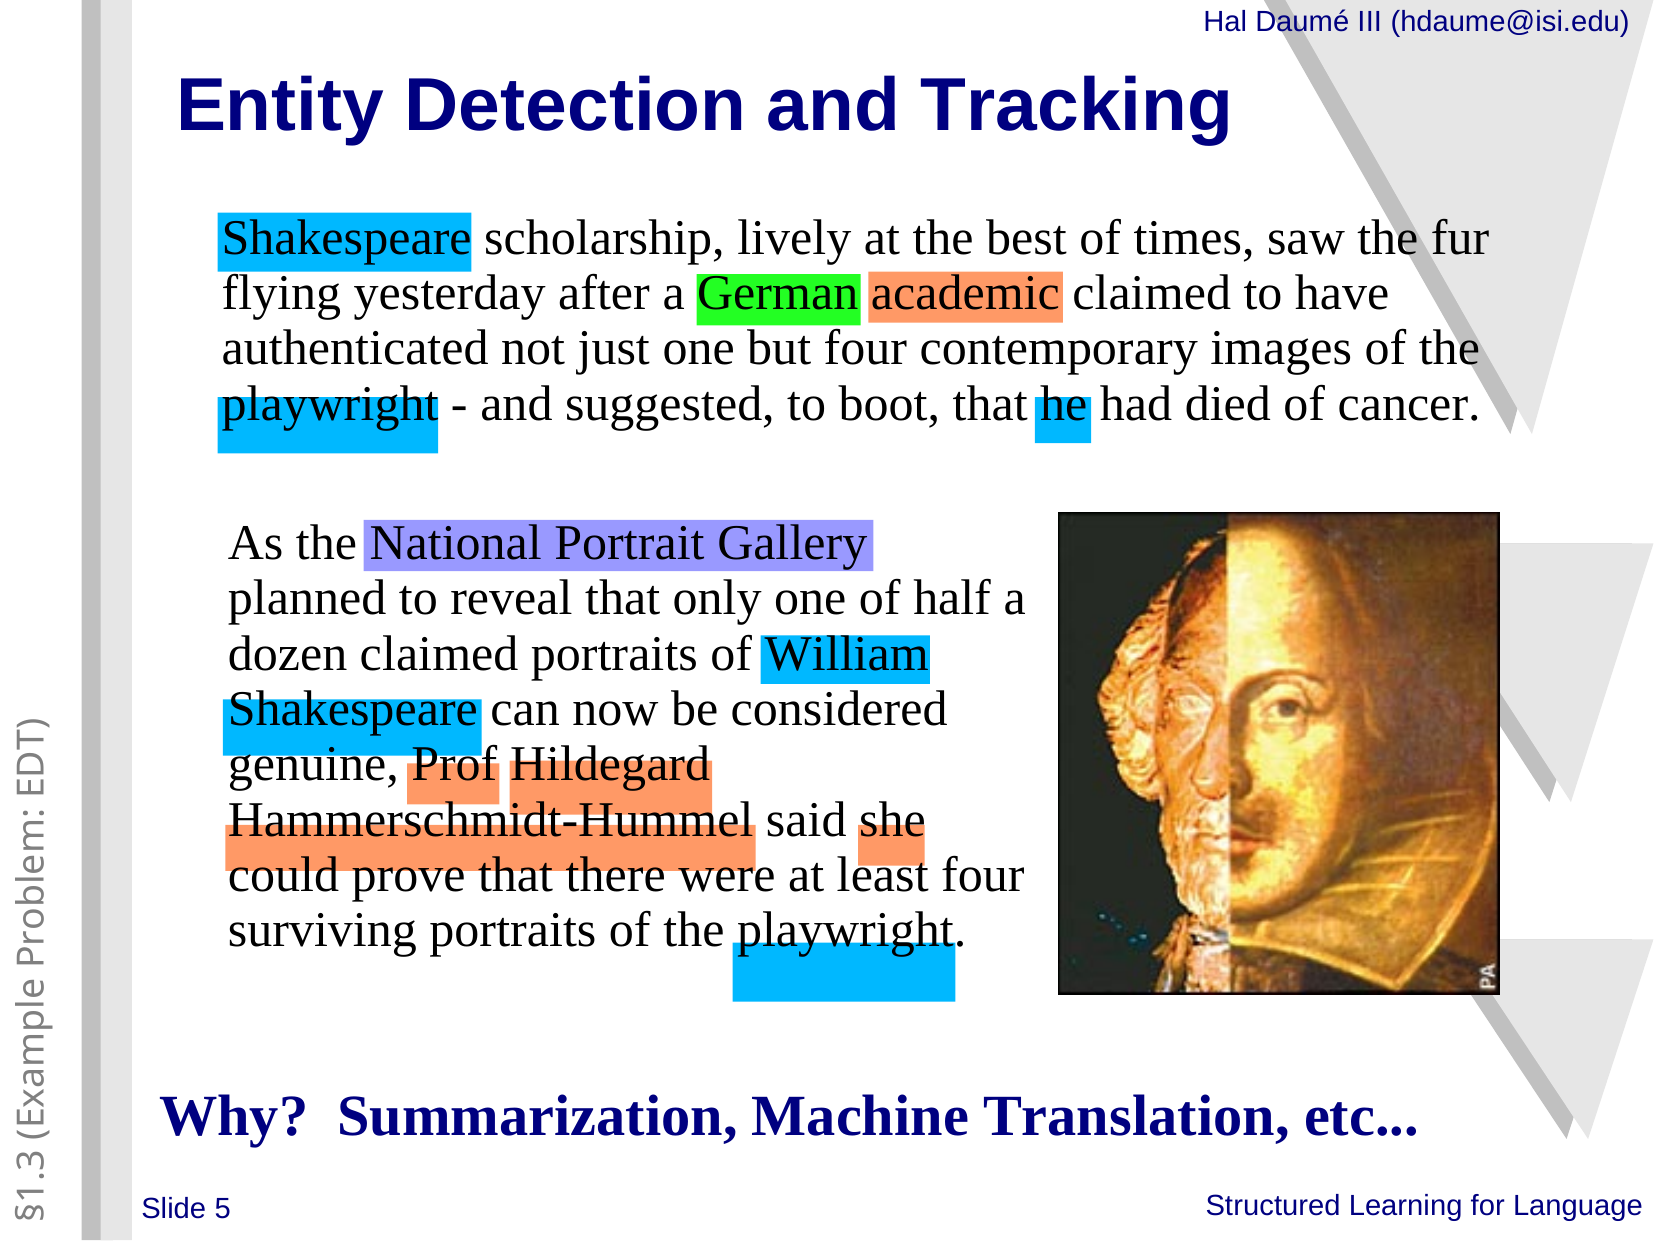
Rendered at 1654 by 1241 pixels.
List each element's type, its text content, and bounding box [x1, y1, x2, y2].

text_box [222, 699, 227, 756]
text_box §1.3 (Example Problem: EDT) [3, 722, 64, 1223]
text_box Why? Summarization, Machine Translation, etc... [156, 1080, 1423, 1163]
text_box [217, 397, 439, 454]
text_box [217, 212, 221, 272]
title Entity Detection and Tracking [176, 44, 1509, 166]
text_box As the National Portrait Gallery planned to reveal that only one of half a dozen claimed portraits of William Shakespeare can now be considered genuine, Prof Hildegard Hammerschmidt-Hummel said she could prove that there were at least four surviving portraits of the playwright. [227, 515, 1038, 999]
text_box Shakespeare scholarship, lively at the best of times, saw the fur flying yesterday after a German academic claimed to have authenticated not just one but four contemporary images of the playwright - and suggested, to boot, that he had died of cancer. [221, 209, 1496, 452]
picture [1058, 512, 1500, 996]
